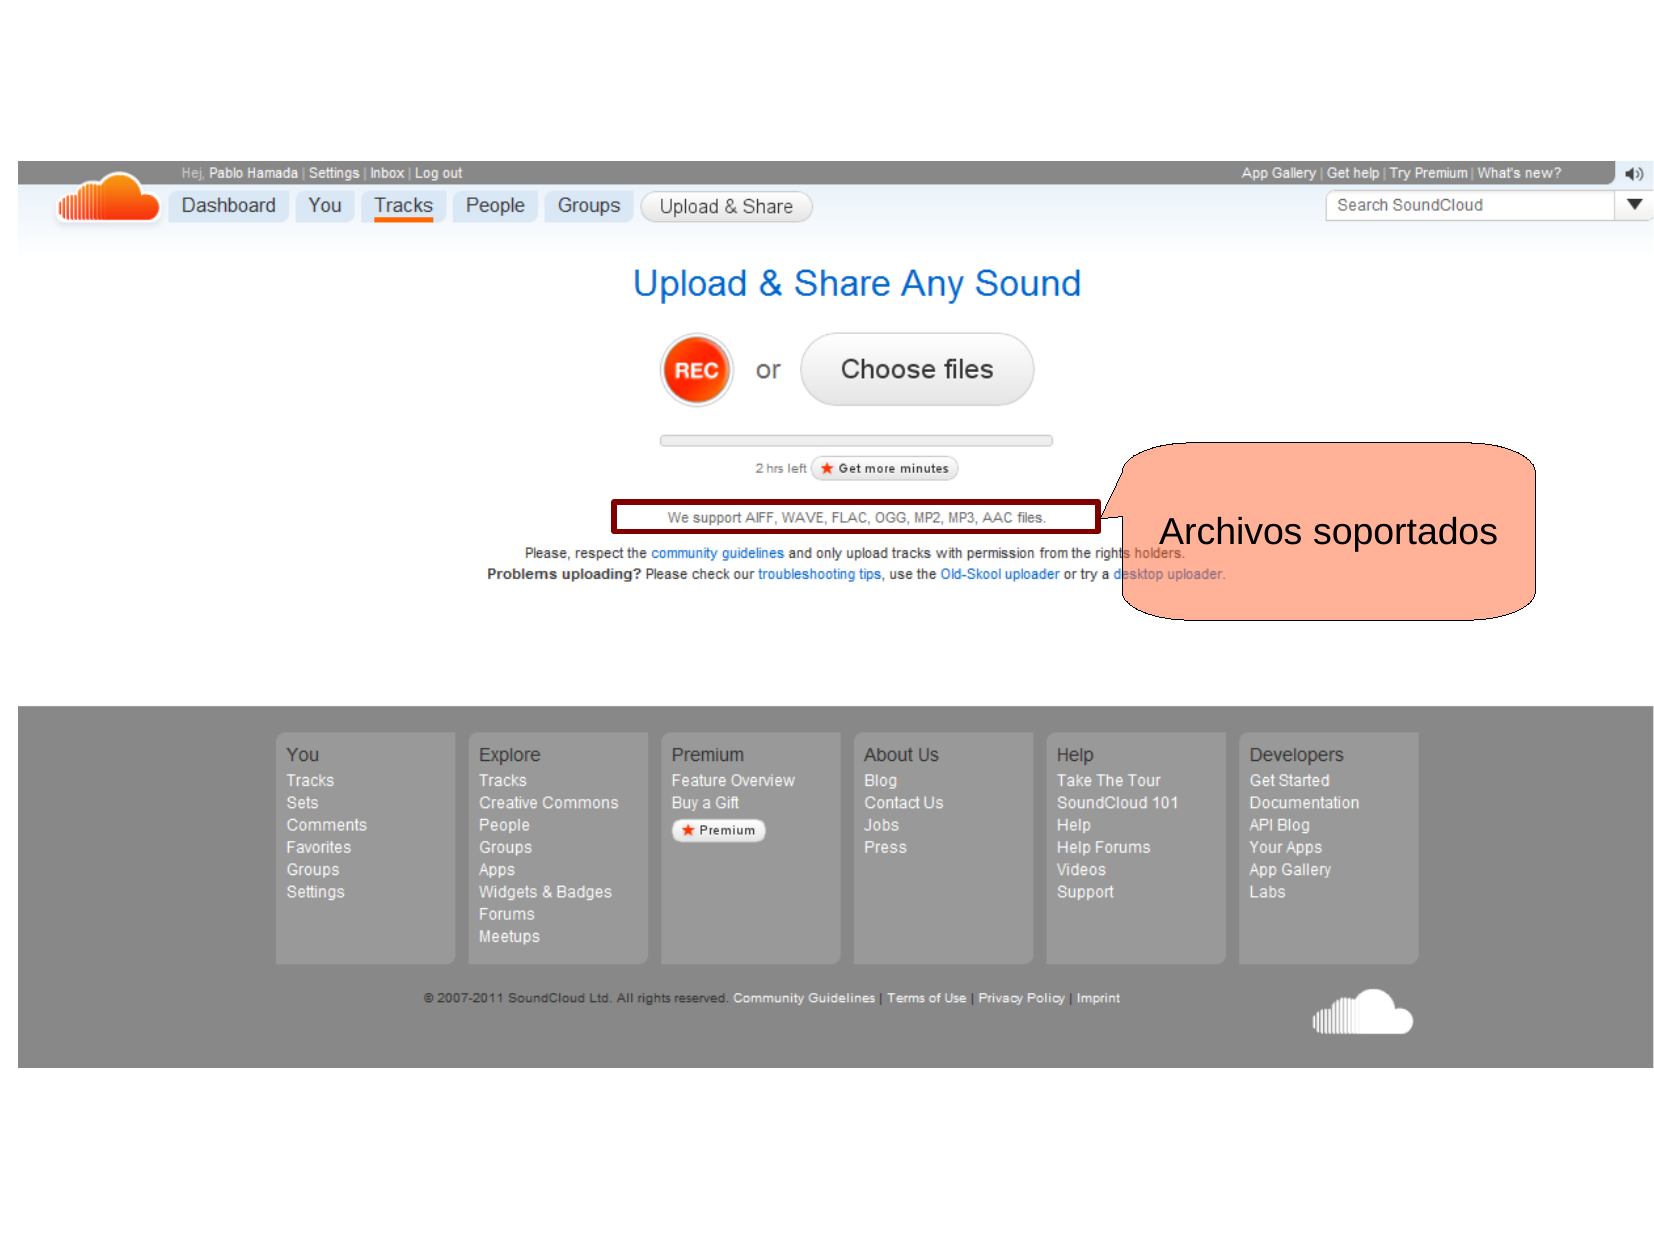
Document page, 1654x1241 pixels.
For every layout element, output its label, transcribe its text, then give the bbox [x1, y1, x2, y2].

text_box Archivos soportados [1099, 442, 1536, 621]
picture [18, 161, 1654, 1068]
